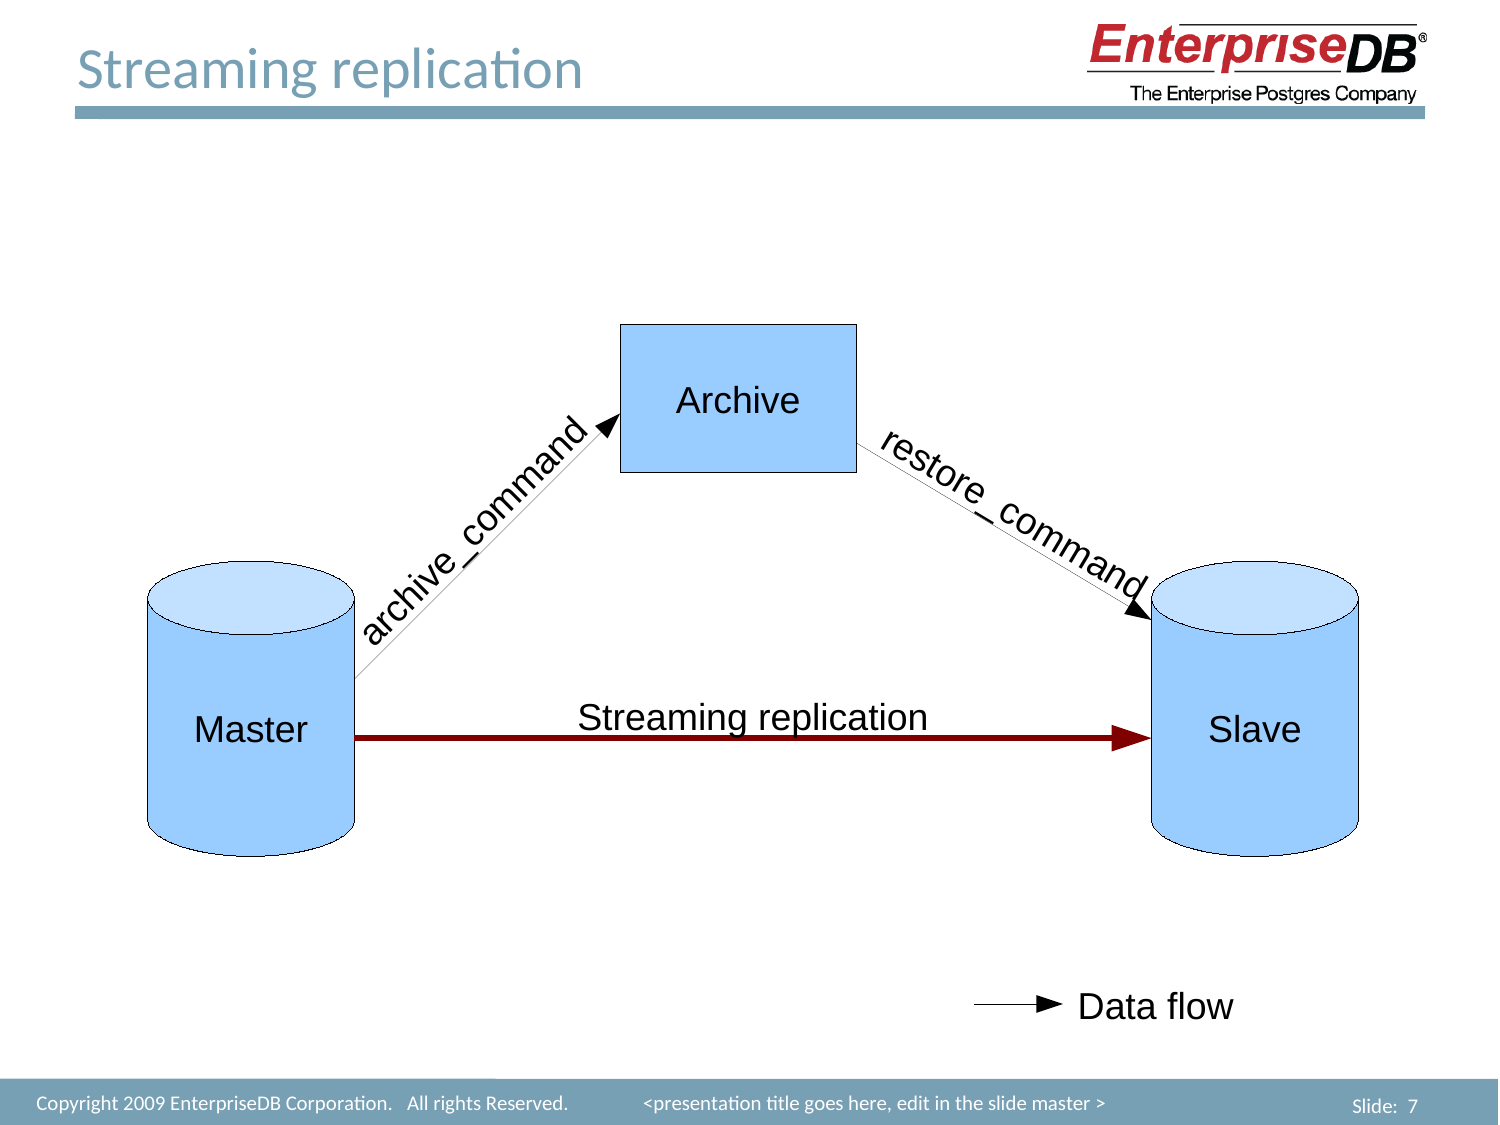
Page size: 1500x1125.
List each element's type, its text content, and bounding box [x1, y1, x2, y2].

title Streaming replication [62, 12, 1088, 118]
text_box Archive [620, 324, 857, 473]
picture [1088, 24, 1427, 104]
text_box Slave [1151, 601, 1359, 857]
text_box Data flow [1062, 974, 1248, 1035]
text_box Master [147, 601, 355, 857]
